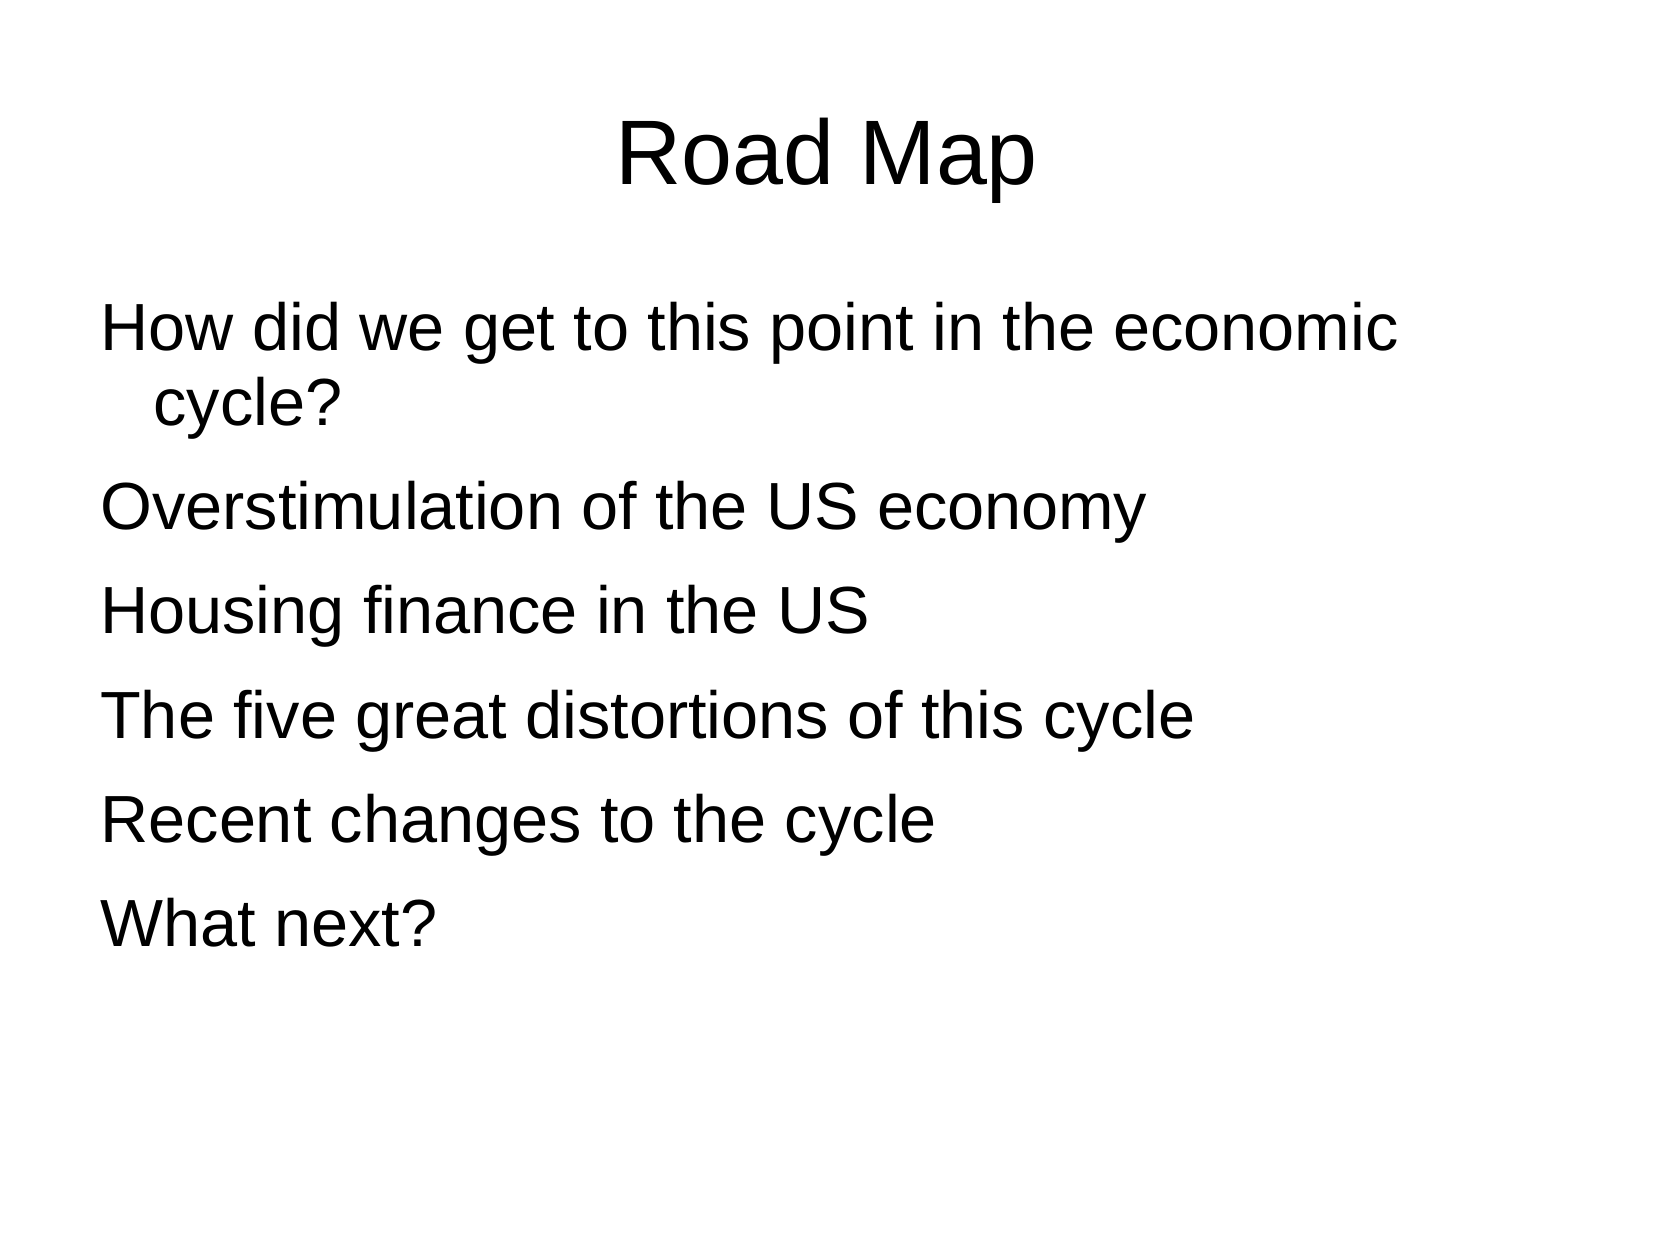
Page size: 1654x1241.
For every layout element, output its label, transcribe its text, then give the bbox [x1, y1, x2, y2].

list How did we get to this point in the economic cycle? Overstimulation of the US economy Housing finance in the US The five great distortions of this cycle Recent changes to the cycle What next? [82, 290, 1571, 1094]
title Road Map [82, 49, 1571, 257]
